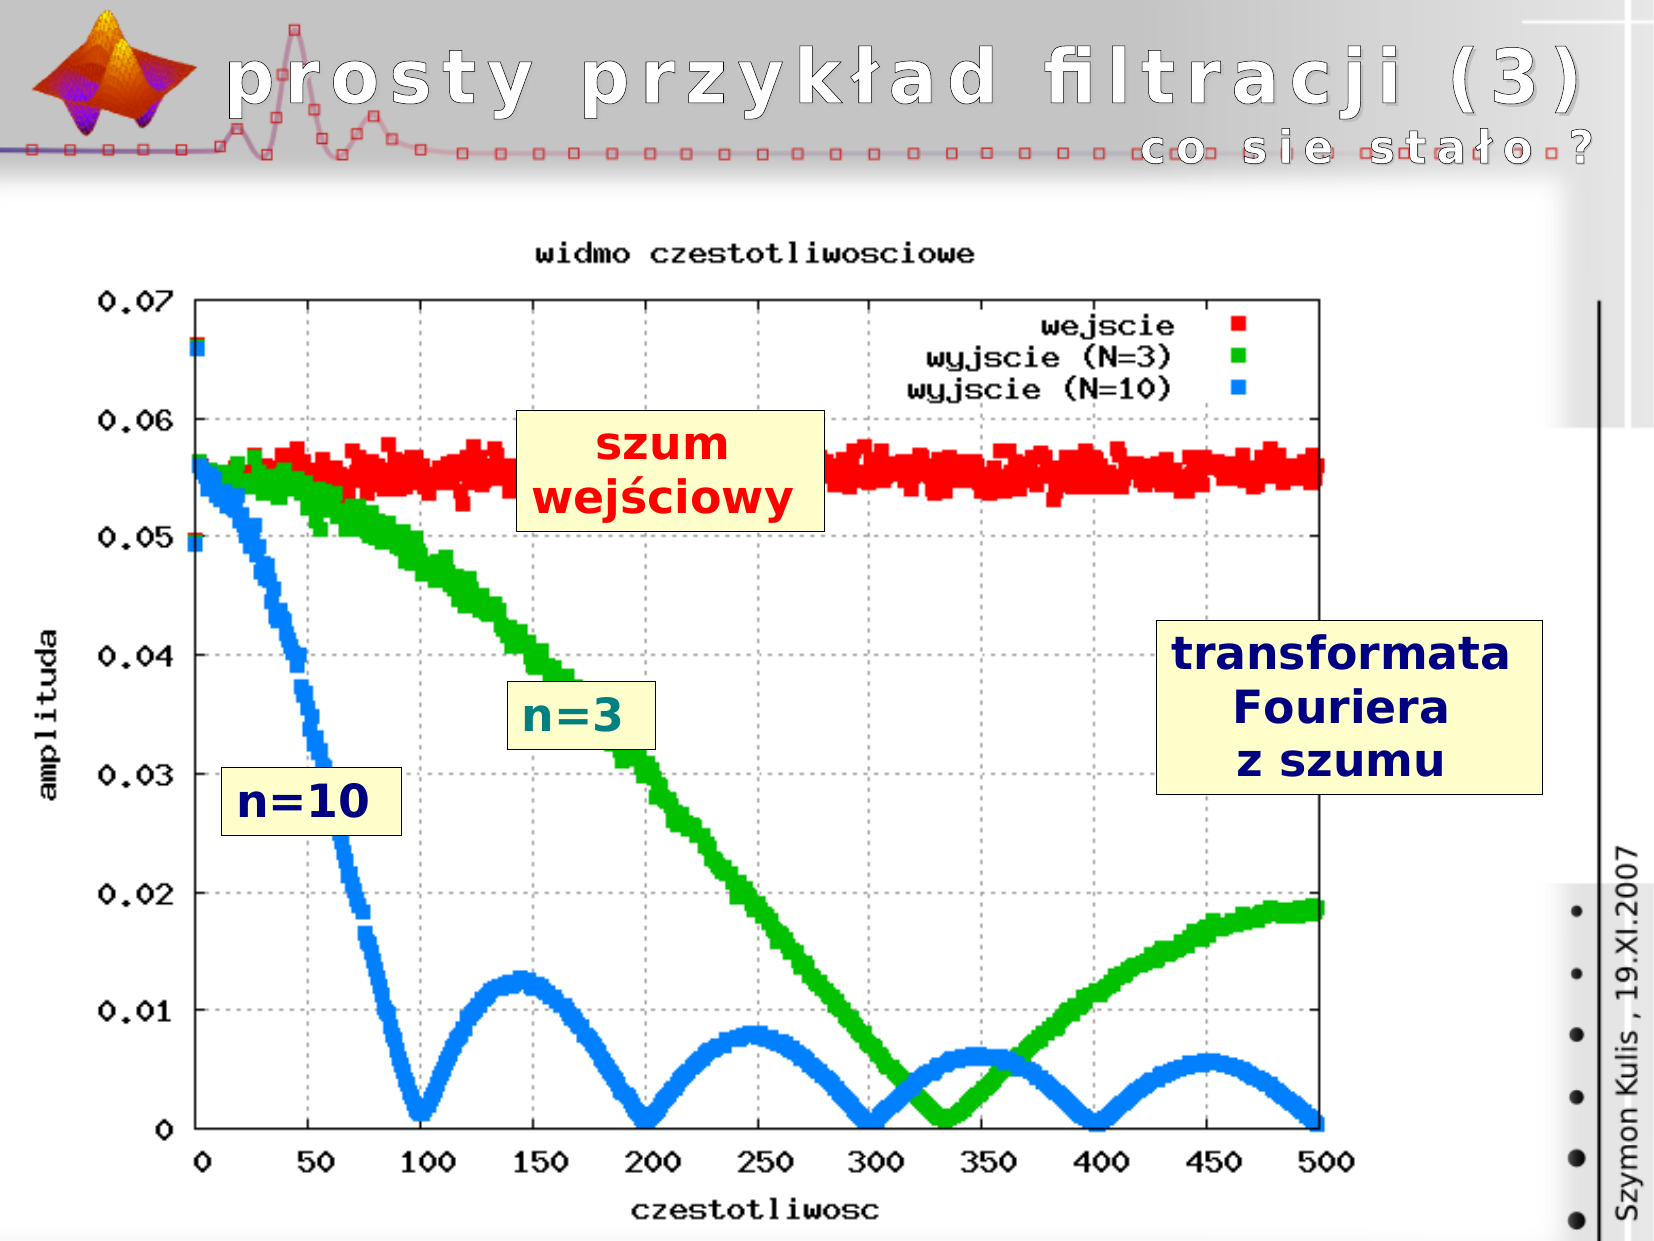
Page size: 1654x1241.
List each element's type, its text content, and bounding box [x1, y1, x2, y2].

title prosty przykład filtracji (3) co sie stało ? [59, 33, 1595, 174]
text_box transformata Fouriera z szumu [1156, 620, 1536, 795]
picture [0, 0, 1654, 1241]
text_box n=10 [221, 767, 399, 836]
text_box n=3 [507, 681, 654, 750]
text_box szum wejściowy [516, 410, 820, 532]
